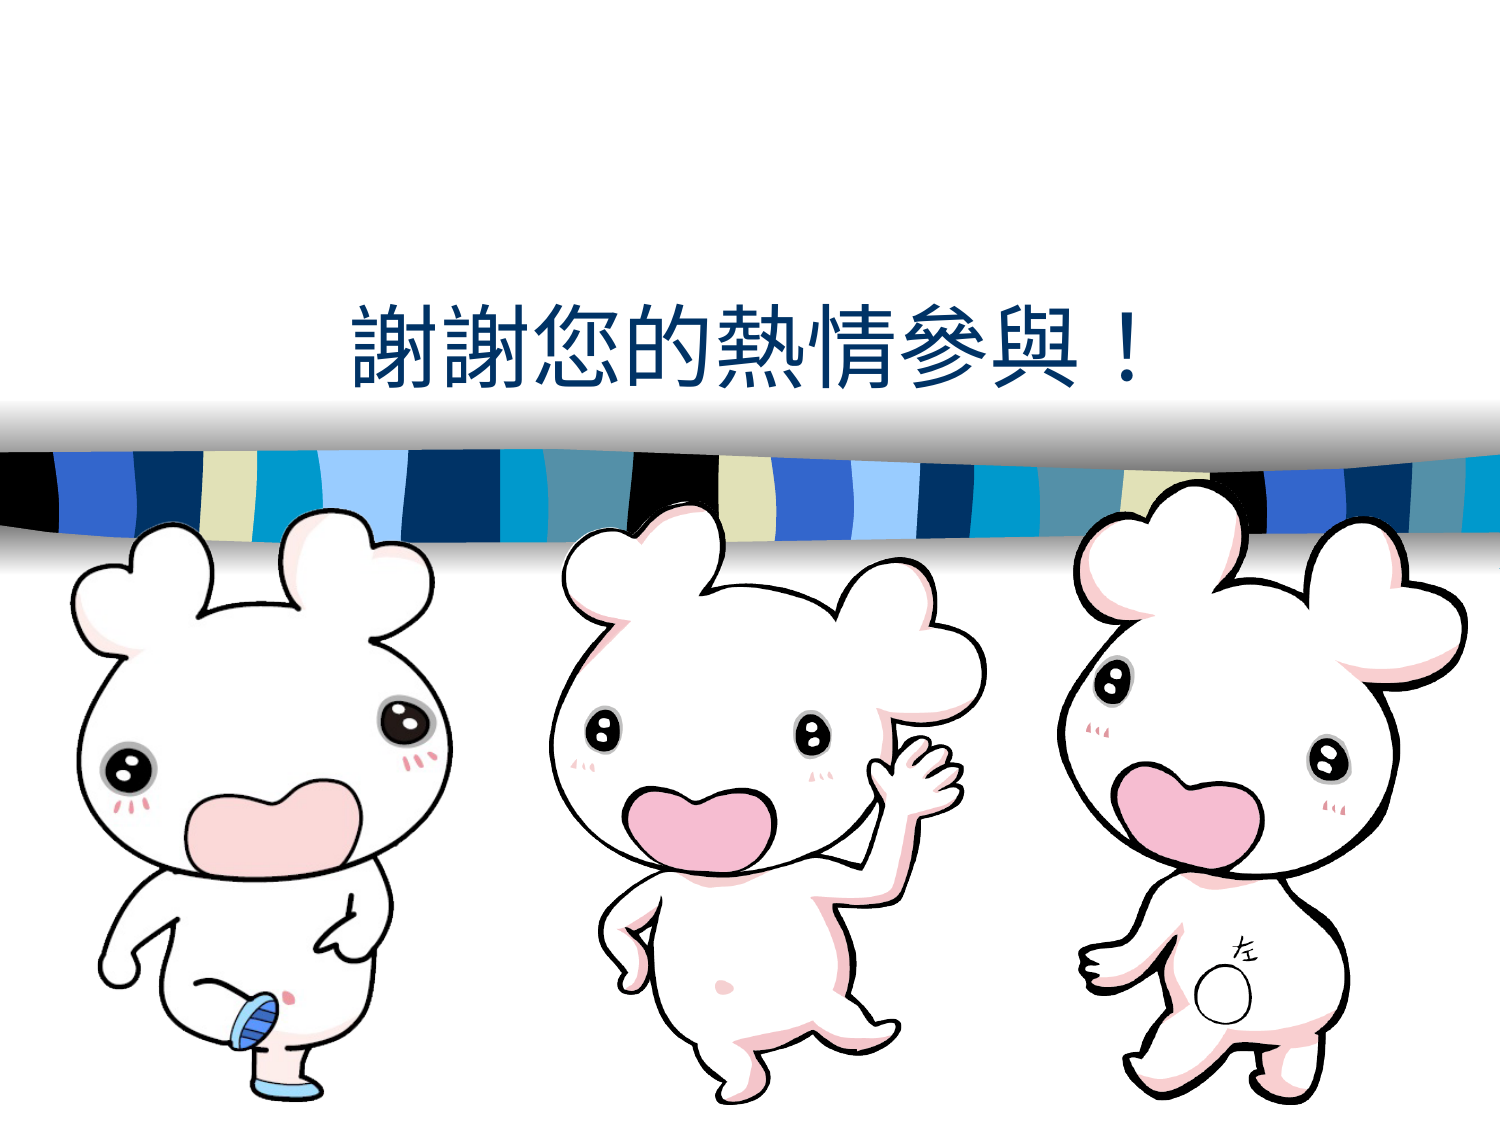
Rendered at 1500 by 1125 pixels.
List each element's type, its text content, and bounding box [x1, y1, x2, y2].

picture [0, 447, 987, 1125]
picture [1057, 479, 1468, 1105]
title 謝謝您的熱情參與！ [192, 281, 1329, 408]
